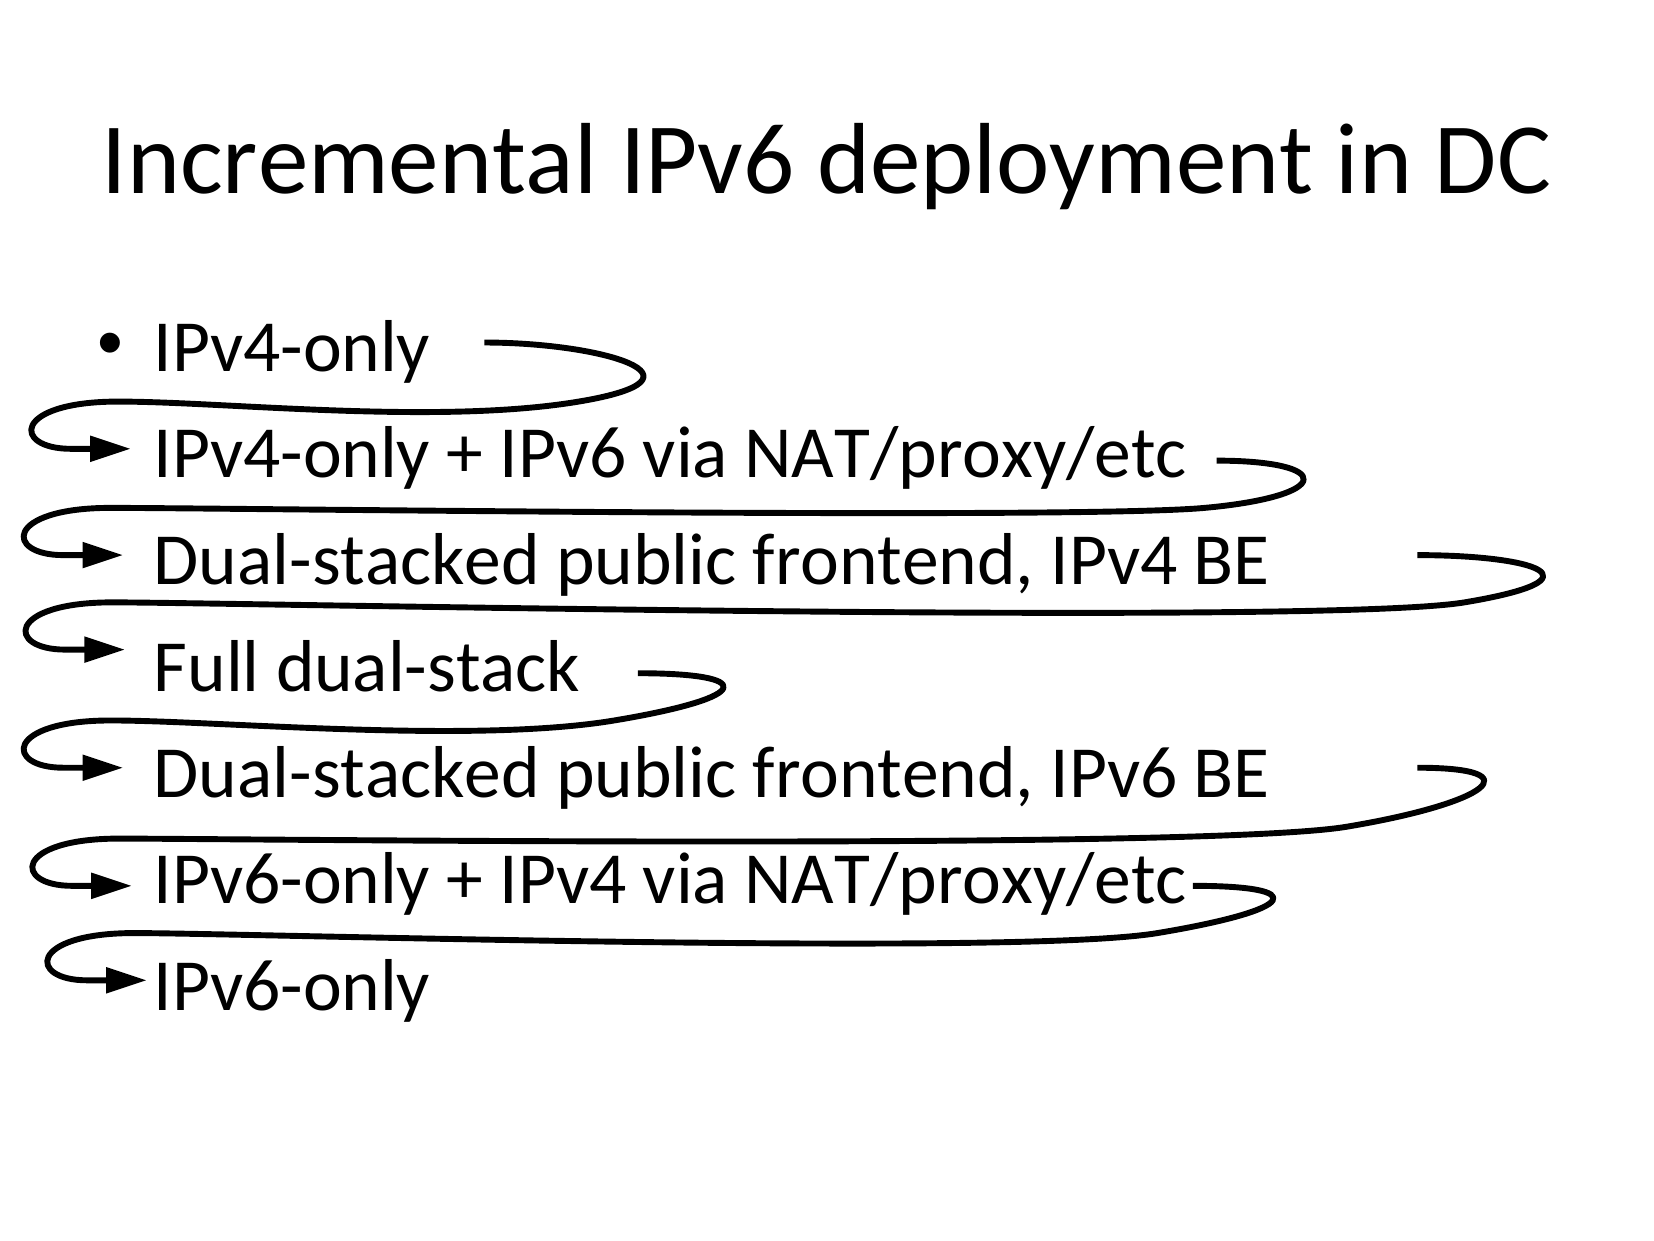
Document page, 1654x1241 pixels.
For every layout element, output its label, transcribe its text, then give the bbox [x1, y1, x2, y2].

list IPv4-only IPv4-only + IPv6 via NAT/proxy/etc Dual-stacked public frontend, IPv4 BE Full dual-stack Dual-stacked public frontend, IPv6 BE IPv6-only + IPv4 via NAT/proxy/etc IPv6-only [82, 290, 1571, 1124]
title Incremental IPv6 deployment in DC [82, 49, 1571, 257]
